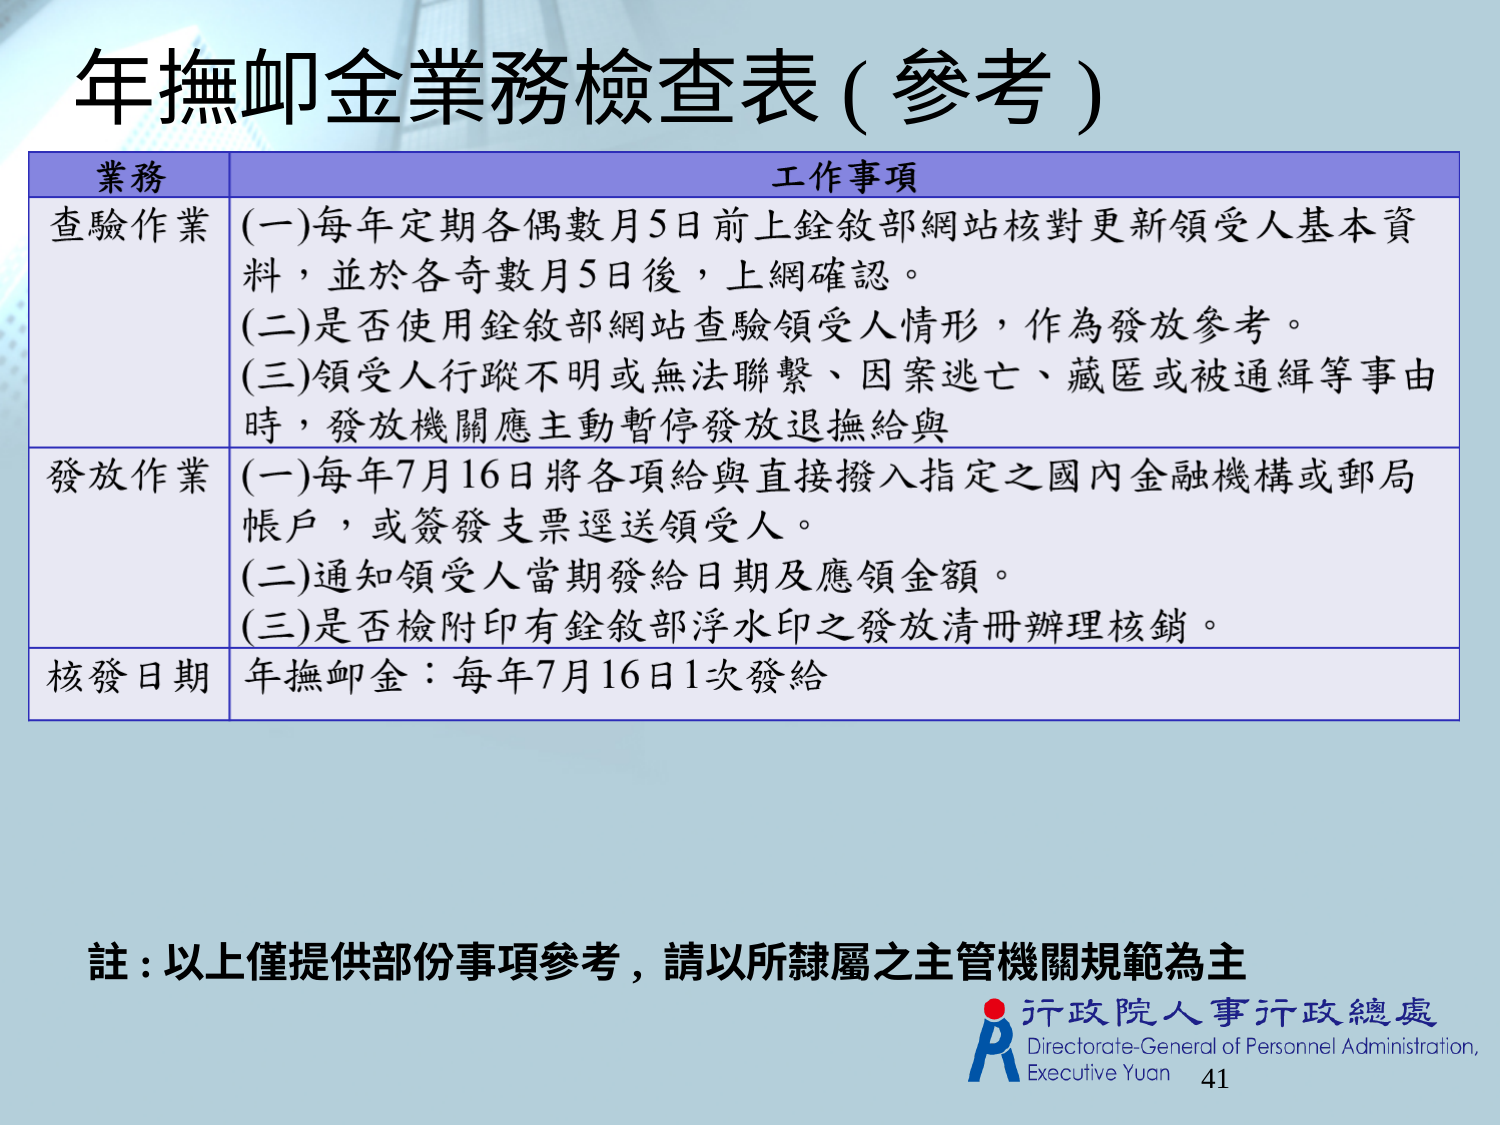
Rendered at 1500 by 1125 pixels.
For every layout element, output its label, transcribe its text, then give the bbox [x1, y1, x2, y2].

picture [28, 141, 1460, 724]
text_box 年撫卹金業務檢查表(參考) [58, 36, 1447, 141]
text_box 註:以上僅提供部份事項參考, 請以所隸屬之主管機關規範為主 [0, 939, 1433, 994]
text_box [1185, 1058, 1499, 1125]
